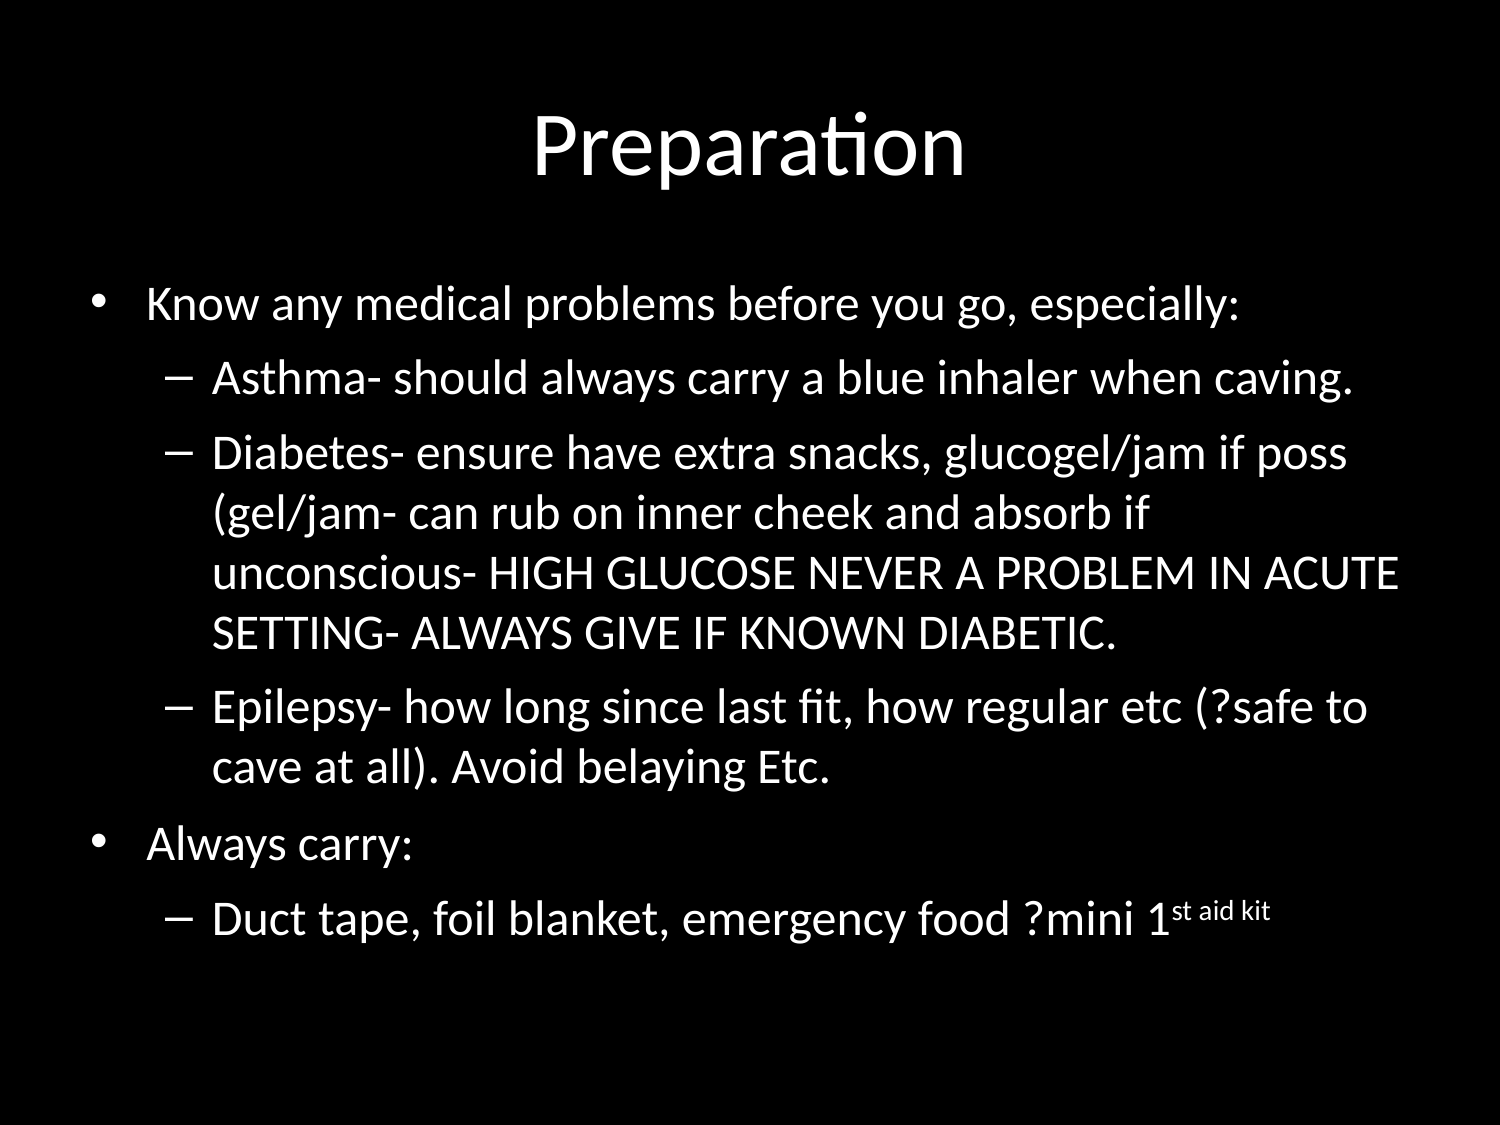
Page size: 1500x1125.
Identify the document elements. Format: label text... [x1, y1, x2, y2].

title Preparation [75, 45, 1425, 233]
list Know any medical problems before you go, especially: Asthma- should always carry a blue inhaler when caving. Diabetes- ensure have extra snacks, glucogel/jam if poss (gel/jam- can rub on inner cheek and absorb if unconscious- HIGH GLUCOSE NEVER A PROBLEM IN ACUTE SETTING- ALWAYS GIVE IF KNOWN DIABETIC. Epilepsy- how long since last fit, how regular etc (?safe to cave at all). Avoid belaying Etc. Always carry: Duct tape, foil blanket, emergency food ?mini 1st aid kit [75, 262, 1425, 1005]
